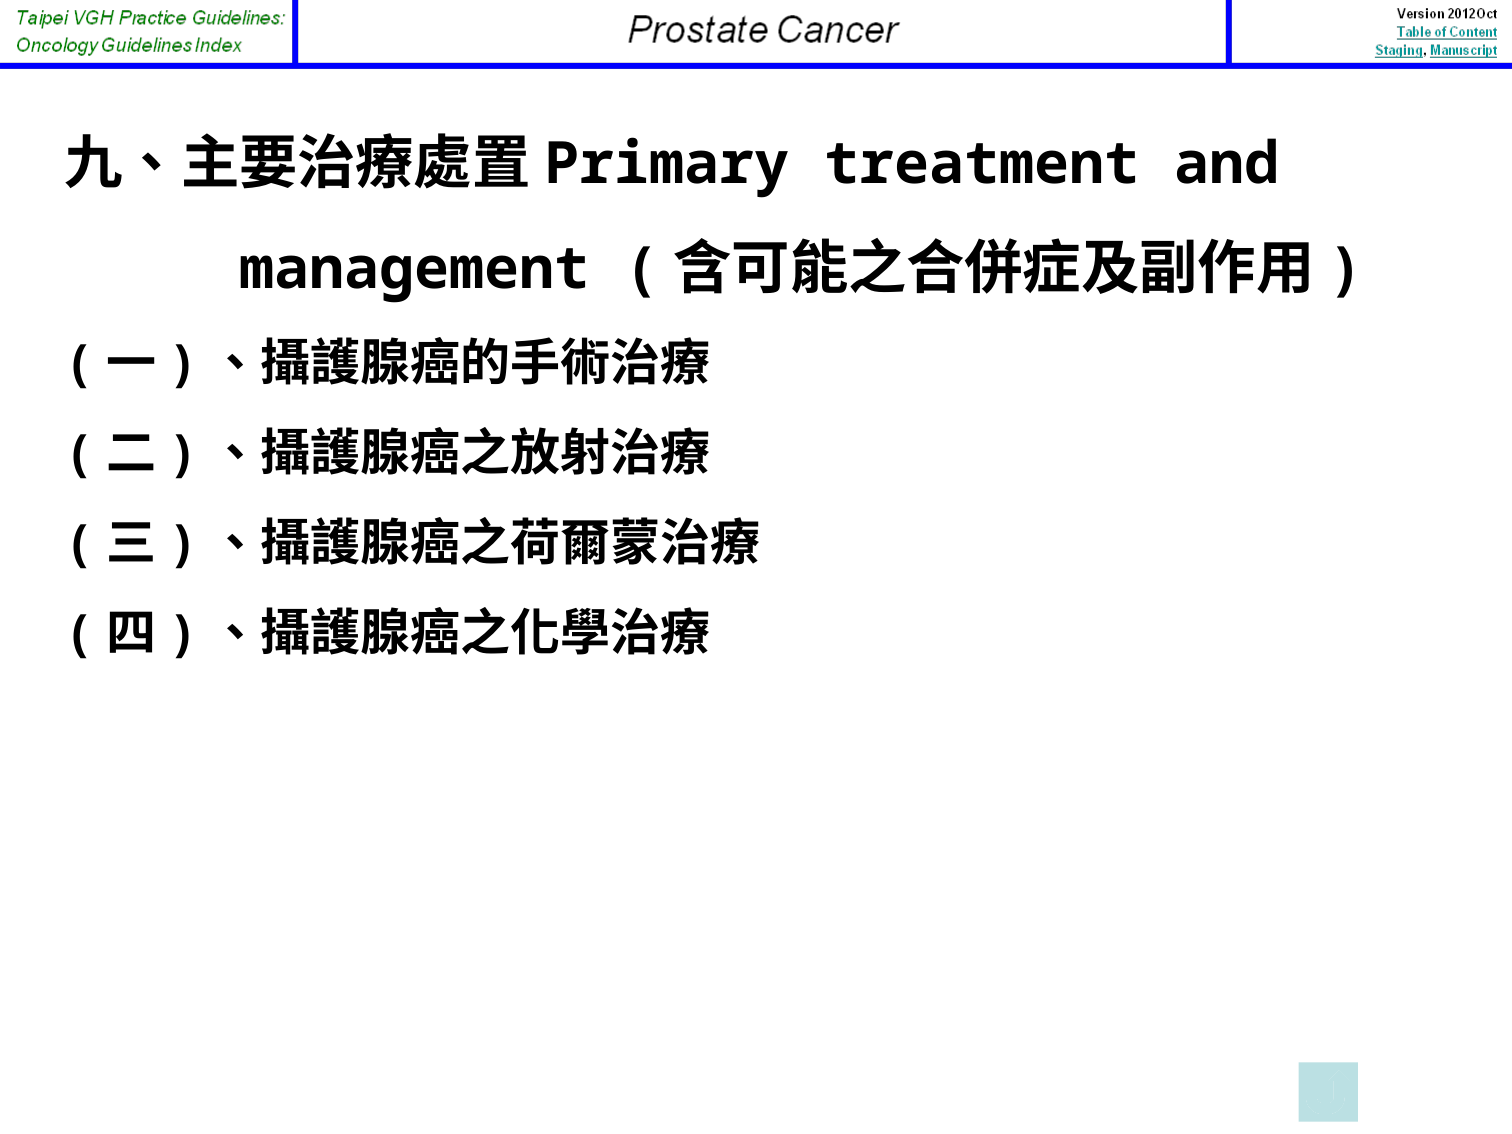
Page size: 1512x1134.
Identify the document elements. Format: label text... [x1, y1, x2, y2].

title 九、主要治療處置Primary treatment and management (含可能之合併症及副作用) (一)、攝護腺癌的手術治療 (二)、攝護腺癌之放射治療 (三)、攝護腺癌之荷爾蒙治療 (四)、攝護腺癌之化學治療 [49, 82, 1477, 638]
